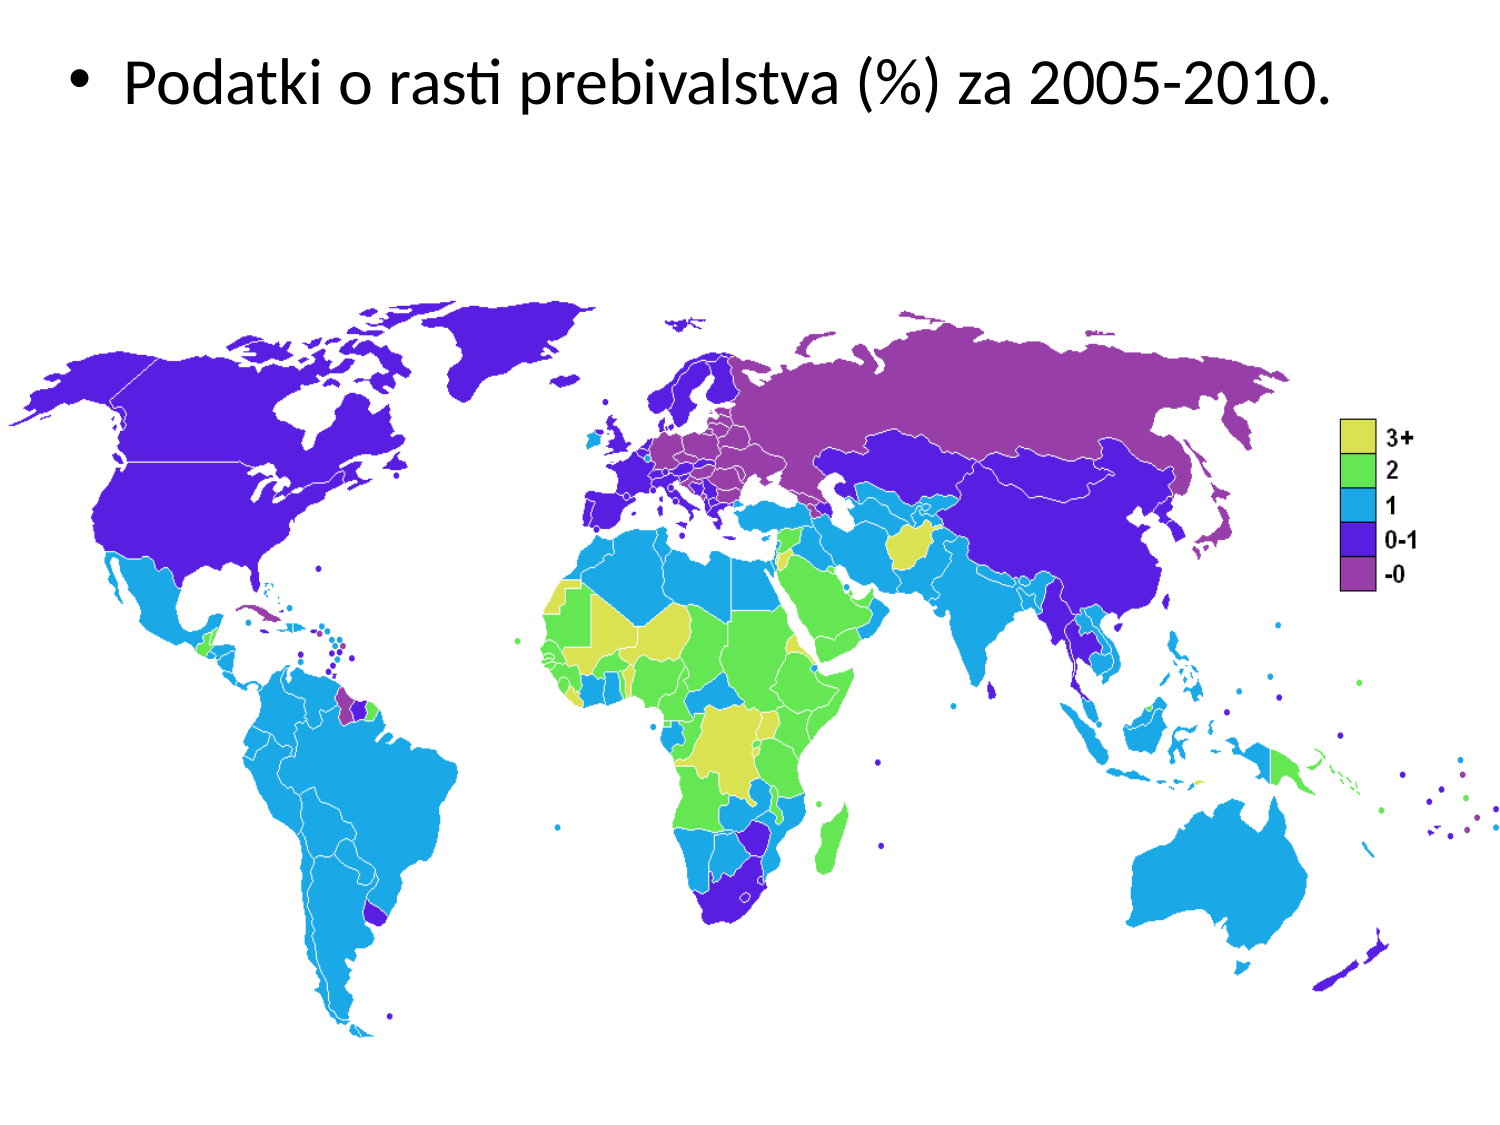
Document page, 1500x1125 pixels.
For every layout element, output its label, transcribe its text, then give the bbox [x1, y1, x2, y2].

picture [0, 290, 1500, 1060]
list Podatki o rasti prebivalstva (%) za 2005-2010. [53, 30, 1404, 126]
